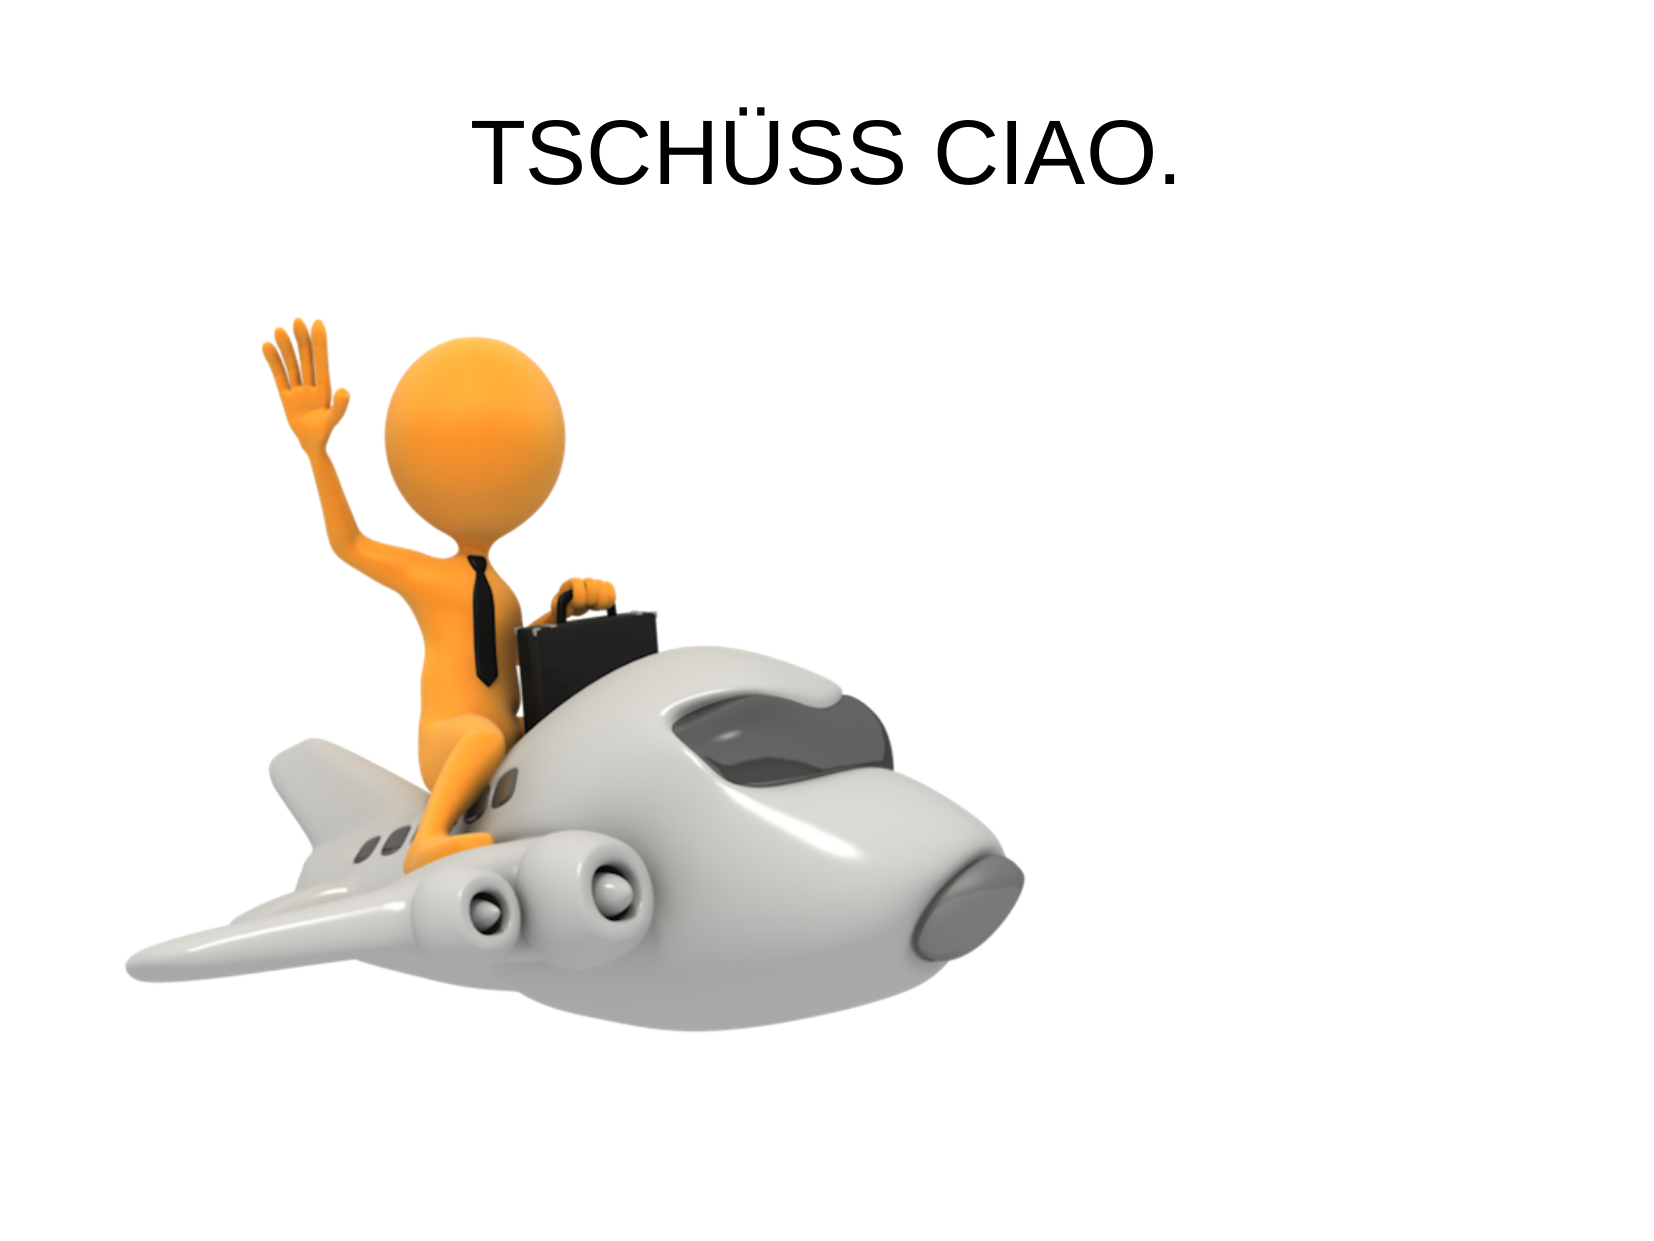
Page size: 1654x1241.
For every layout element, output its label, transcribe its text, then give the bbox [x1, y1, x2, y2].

picture [8, 220, 1134, 1205]
title TSCHÜSS CIAO. [82, 49, 1571, 257]
